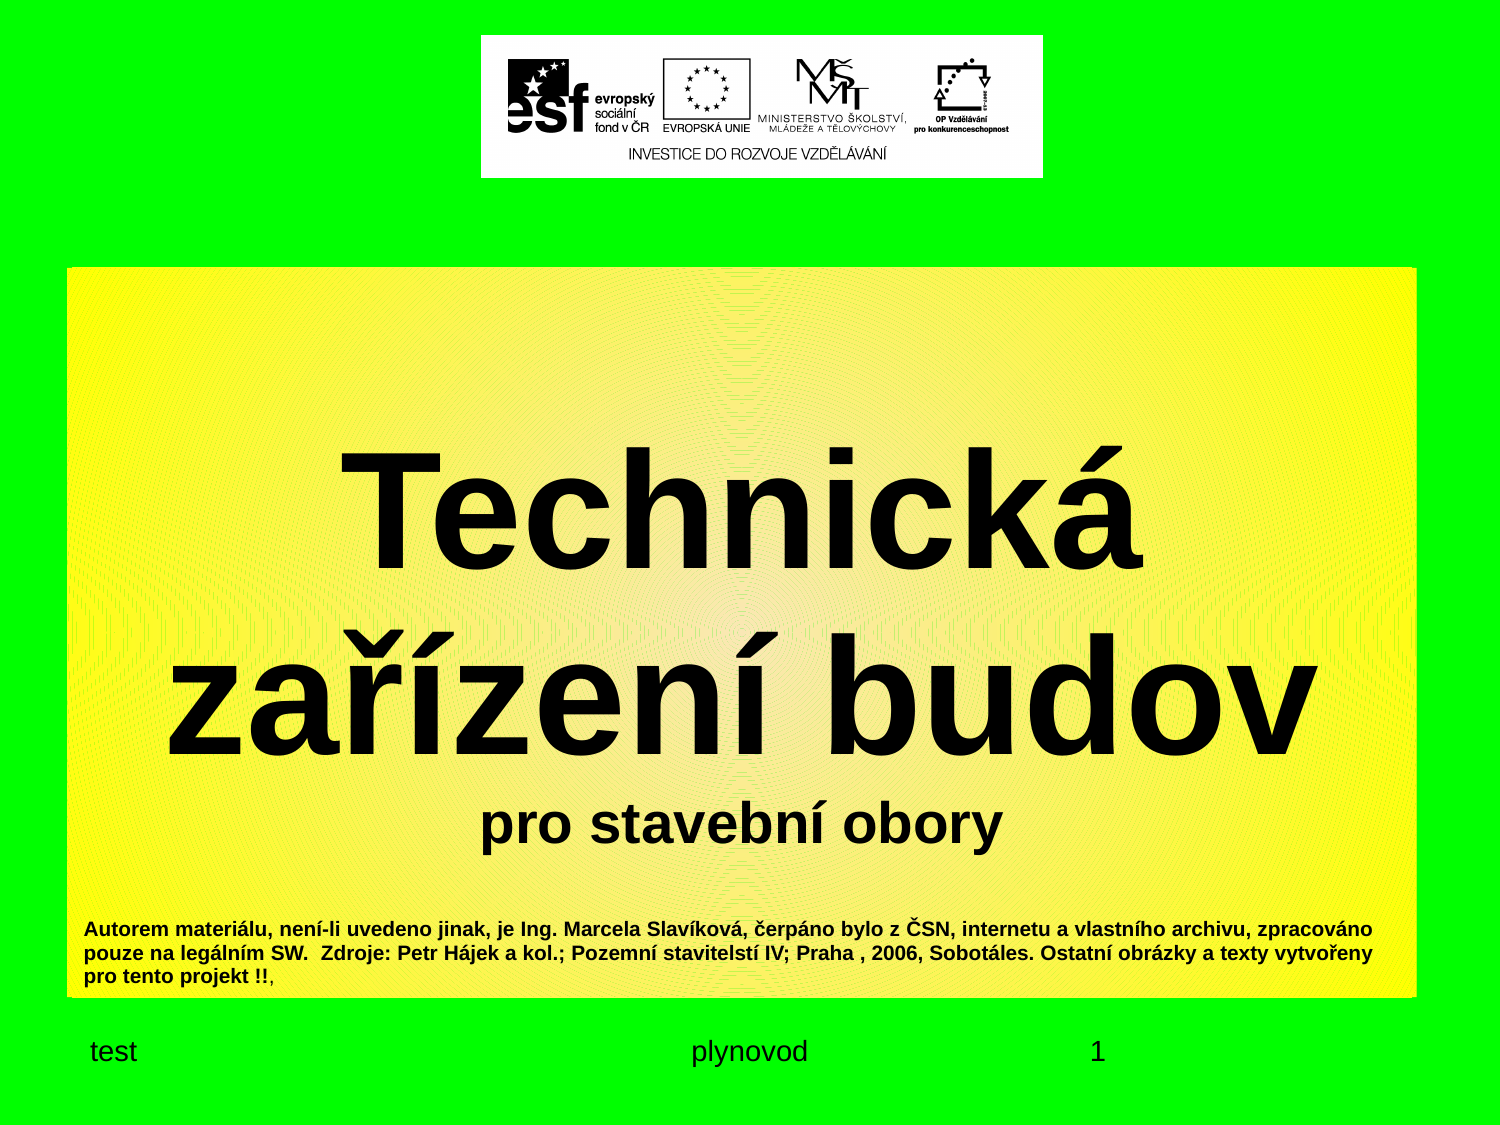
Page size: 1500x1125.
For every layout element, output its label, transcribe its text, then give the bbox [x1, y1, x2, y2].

picture [481, 35, 1043, 178]
text_box Technická zařízení budov pro stavební obory [67, 267, 1417, 998]
text_box Autorem materiálu, není-li uvedeno jinak, je Ing. Marcela Slavíková, čerpáno bylo z ČSN, internetu a vlastního archivu, zpracováno pouze na legálním SW. Zdroje: Petr Hájek a kol.; Pozemní stavitelstí IV; Praha , 2006, Sobotáles. Ostatní obrázky a texty vytvořeny pro tento projekt !!, [70, 911, 1418, 995]
text_box test [75, 1024, 426, 1103]
text_box [1074, 1024, 1426, 1103]
text_box plynovod [512, 1024, 988, 1103]
